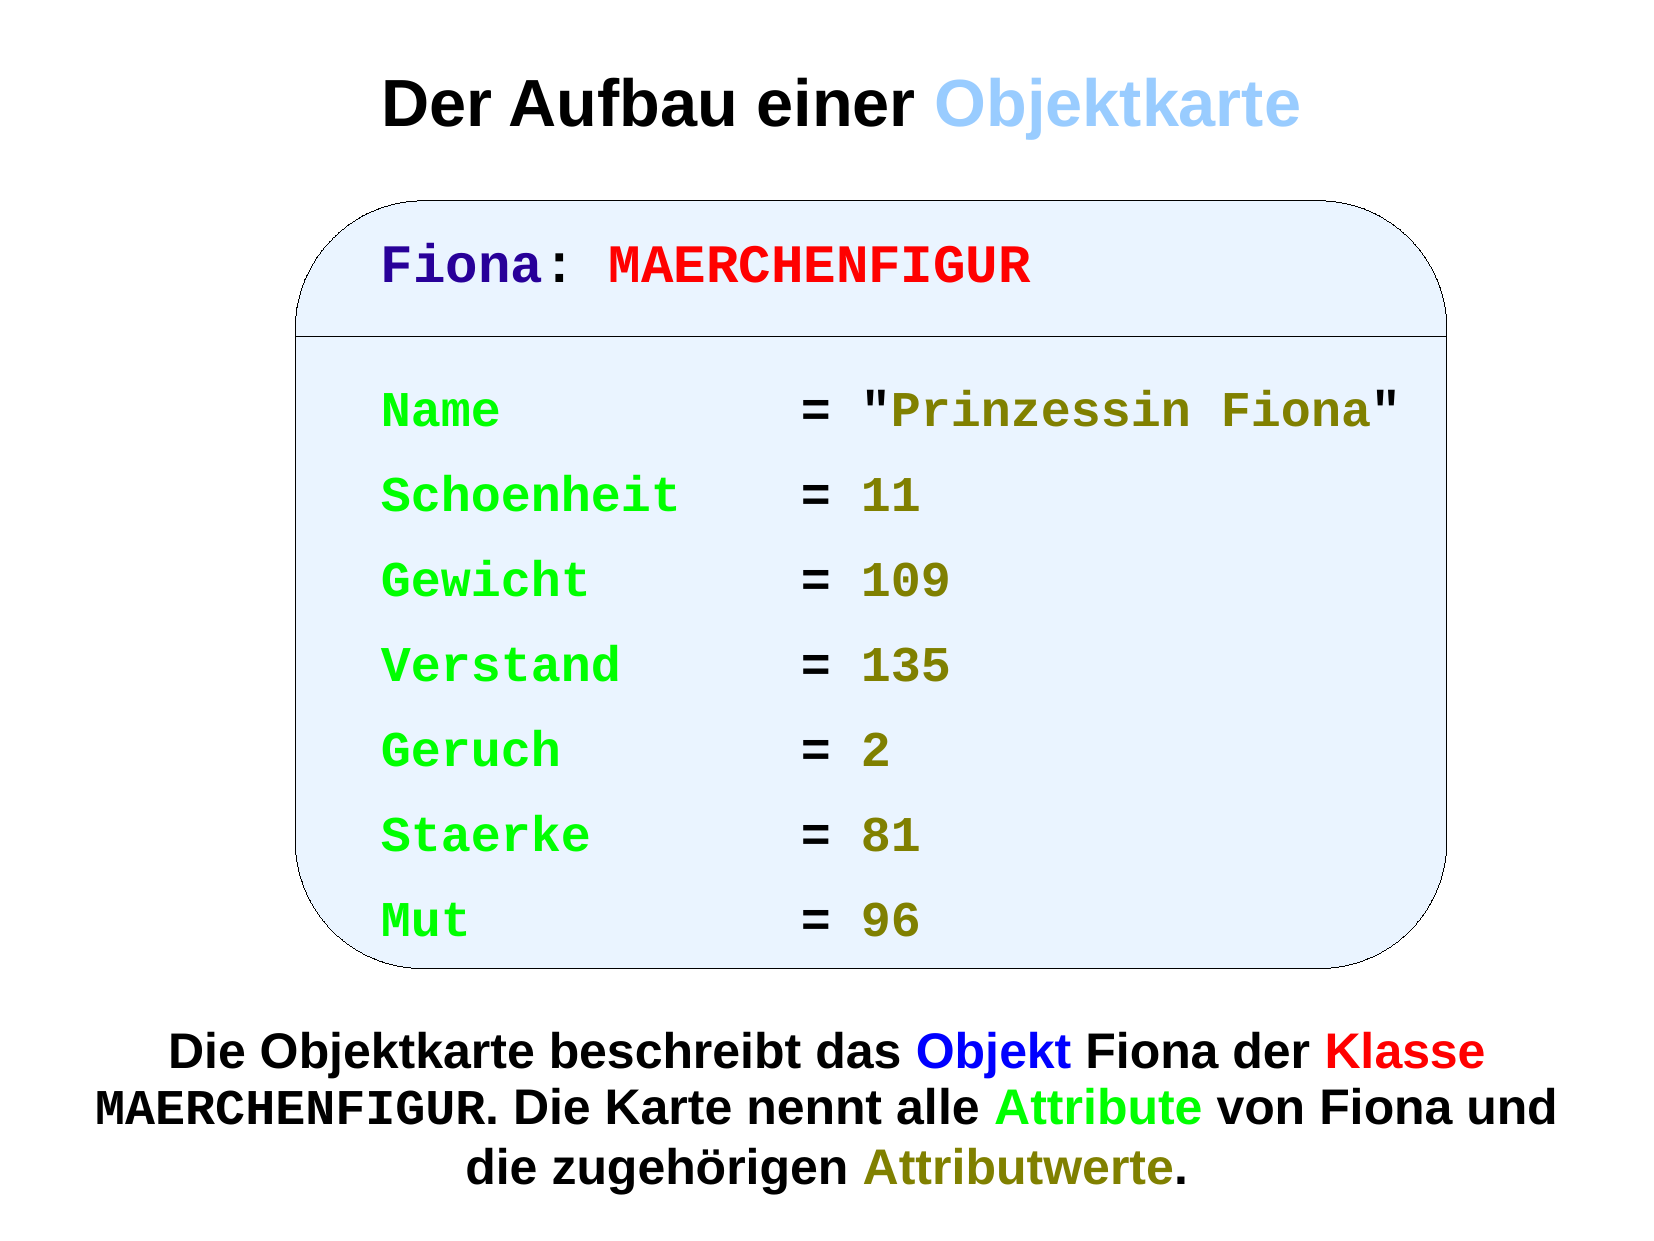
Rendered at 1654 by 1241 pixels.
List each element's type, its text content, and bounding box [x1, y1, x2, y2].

text_box [295, 337, 366, 956]
text_box [295, 200, 1401, 336]
text_box [377, 960, 1365, 969]
text_box Der Aufbau einer Objektkarte [59, 59, 1625, 149]
text_box Fiona: MAERCHENFIGUR Name = "Prinzessin Fiona" Schoenheit = 11 Gewicht = 109 Verstand = 135 Geruch = 2 Staerke = 81 Mut = 96 [366, 230, 1654, 960]
text_box Die Objektkarte beschreibt das Objekt Fiona der Klasse MAERCHENFIGUR. Die Karte nennt alle Attribute von Fiona und die zugehörigen Attributwerte. [59, 1015, 1595, 1206]
